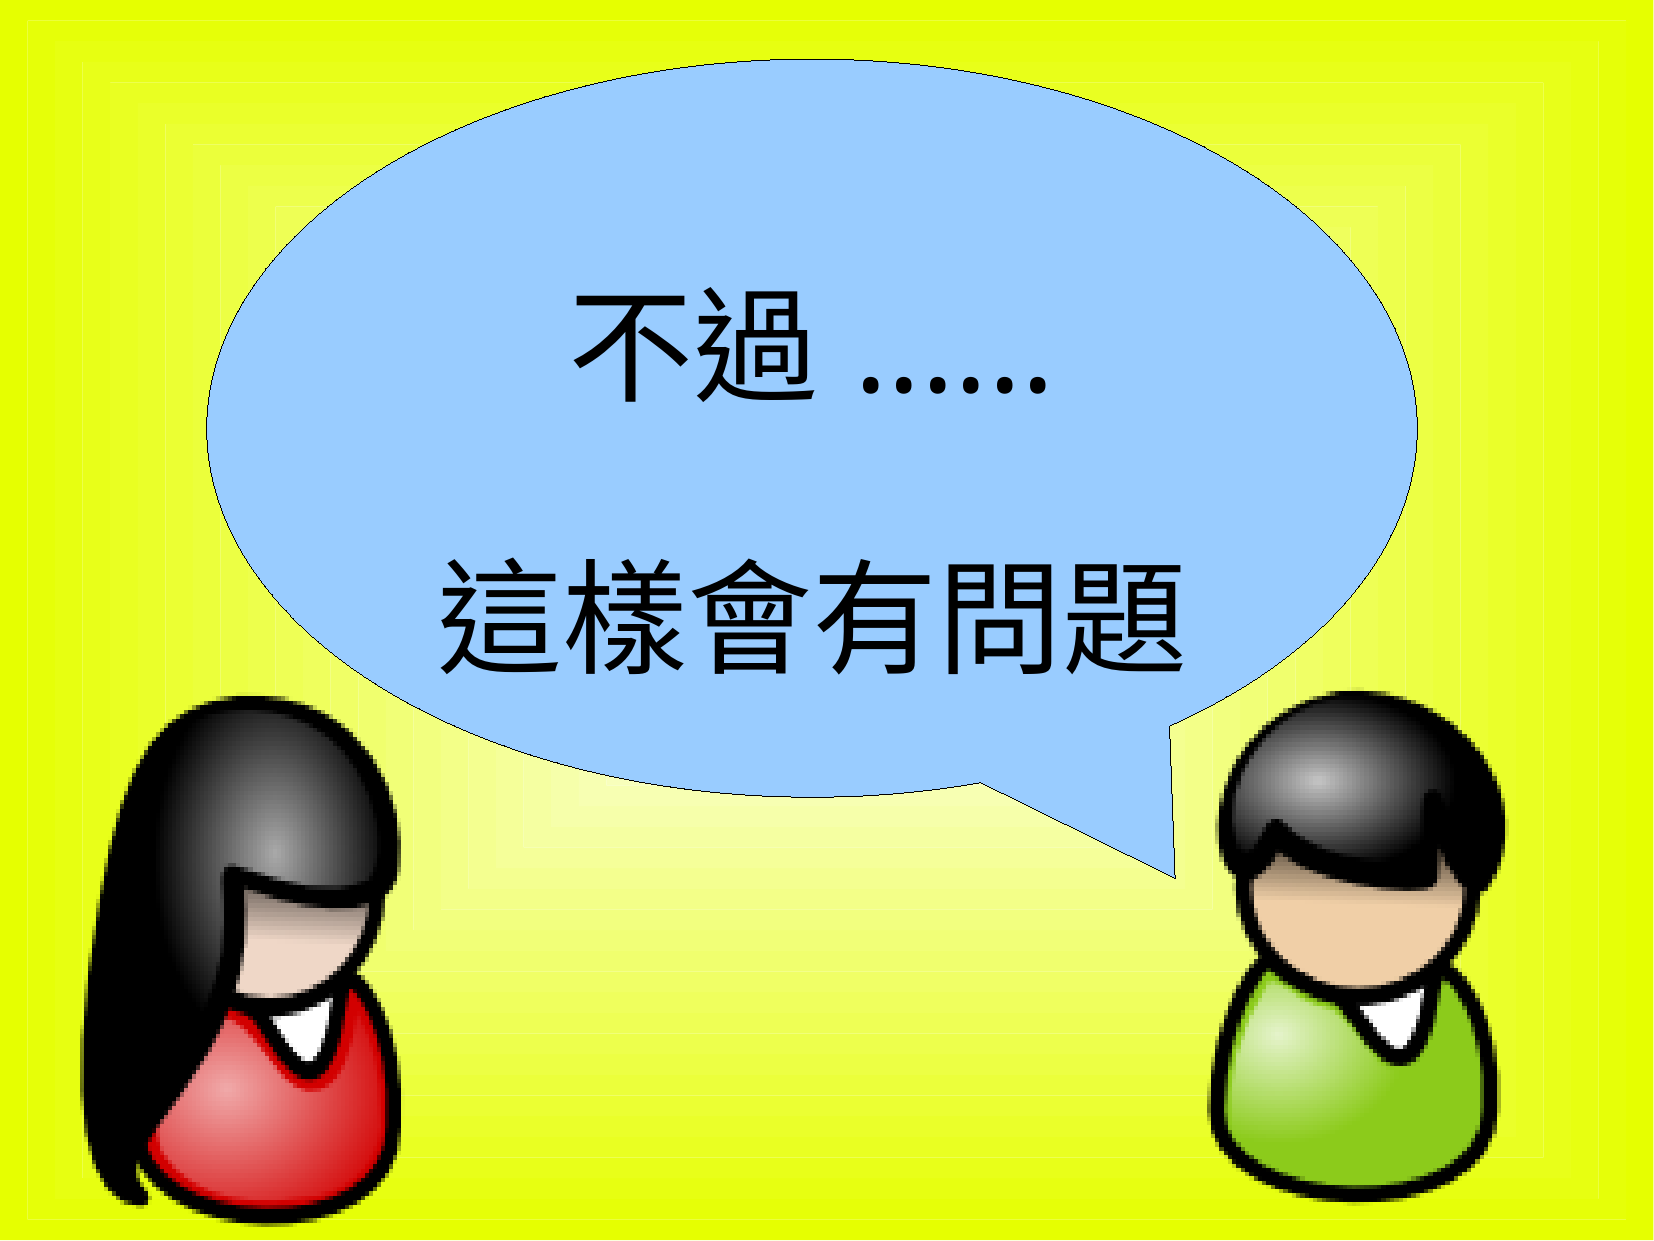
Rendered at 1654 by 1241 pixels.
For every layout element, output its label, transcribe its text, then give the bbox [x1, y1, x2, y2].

text_box 不過...... 這樣會有問題 [206, 59, 1418, 879]
picture [0, 679, 502, 1241]
picture [1092, 679, 1625, 1211]
